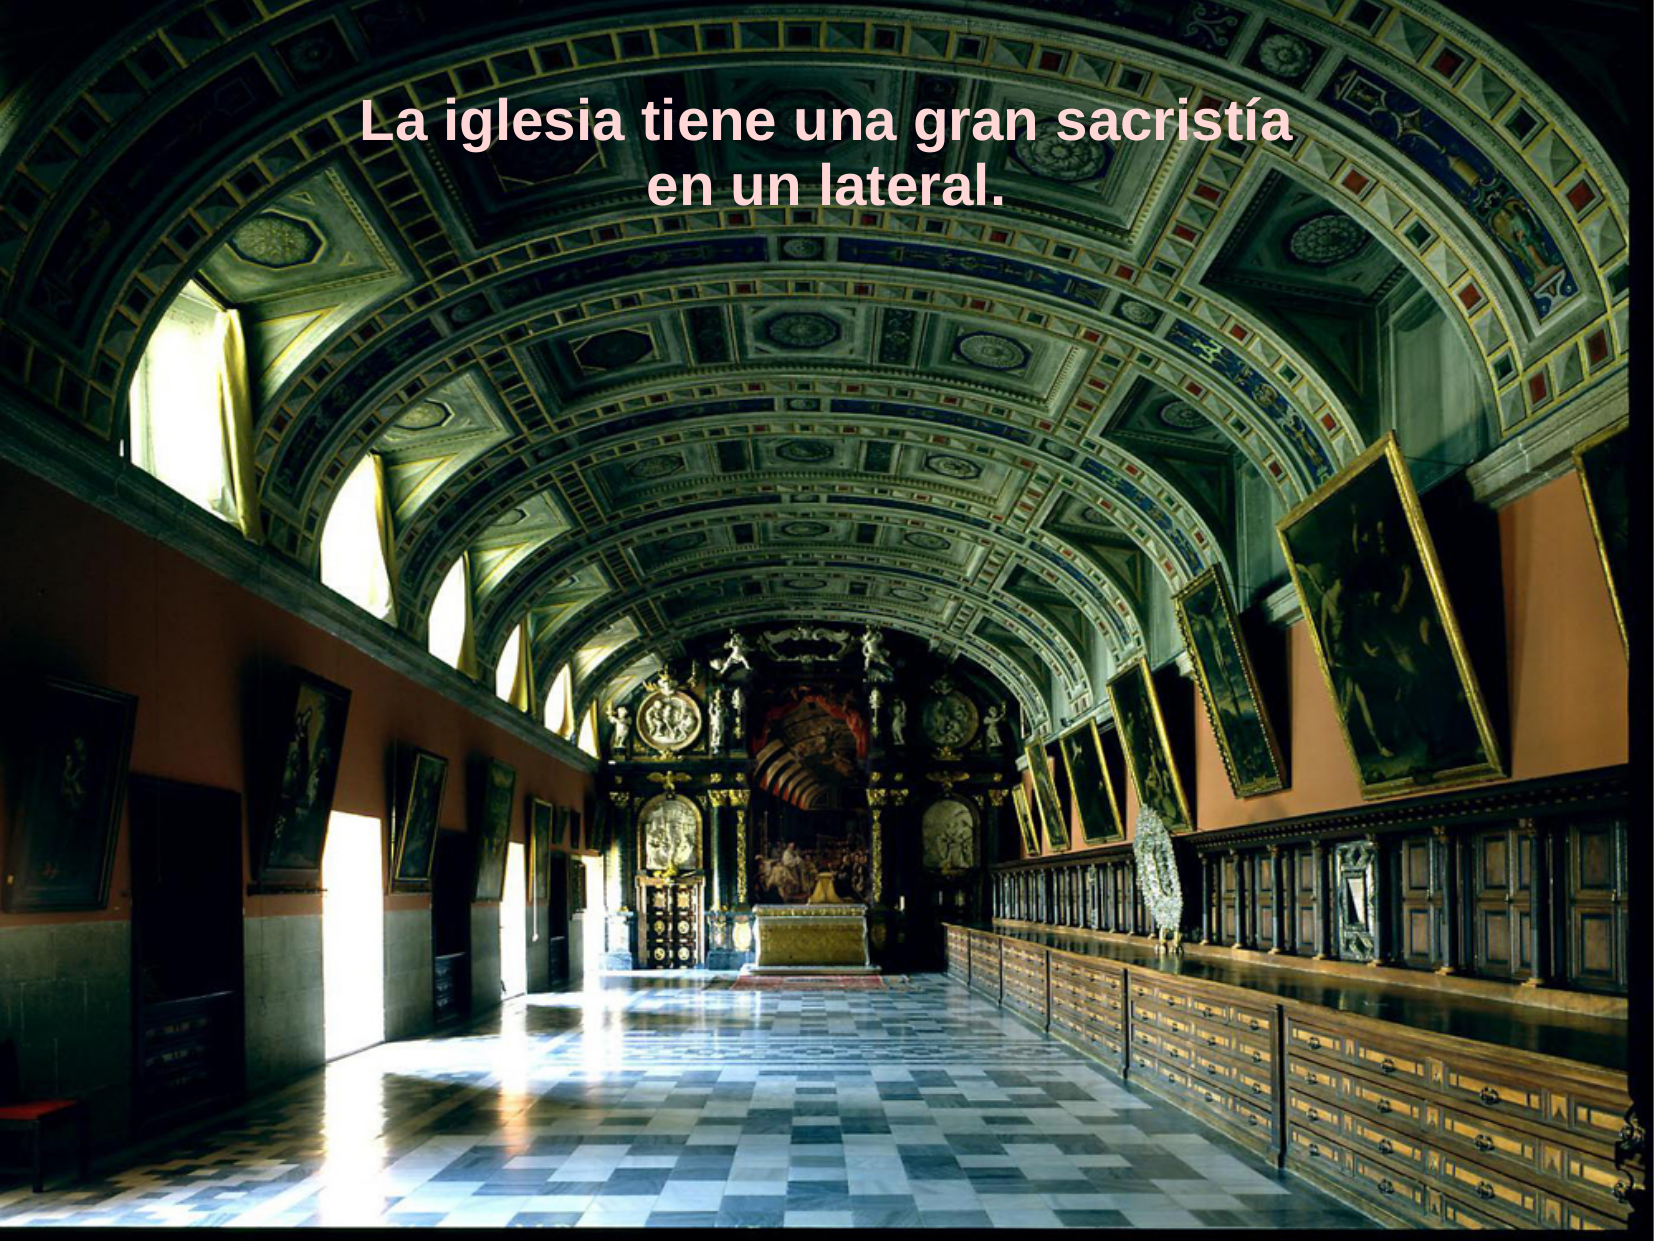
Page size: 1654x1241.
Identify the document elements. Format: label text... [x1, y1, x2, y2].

title La iglesia tiene una gran sacristía en un lateral. [82, 49, 1571, 257]
picture [0, 0, 1654, 1241]
